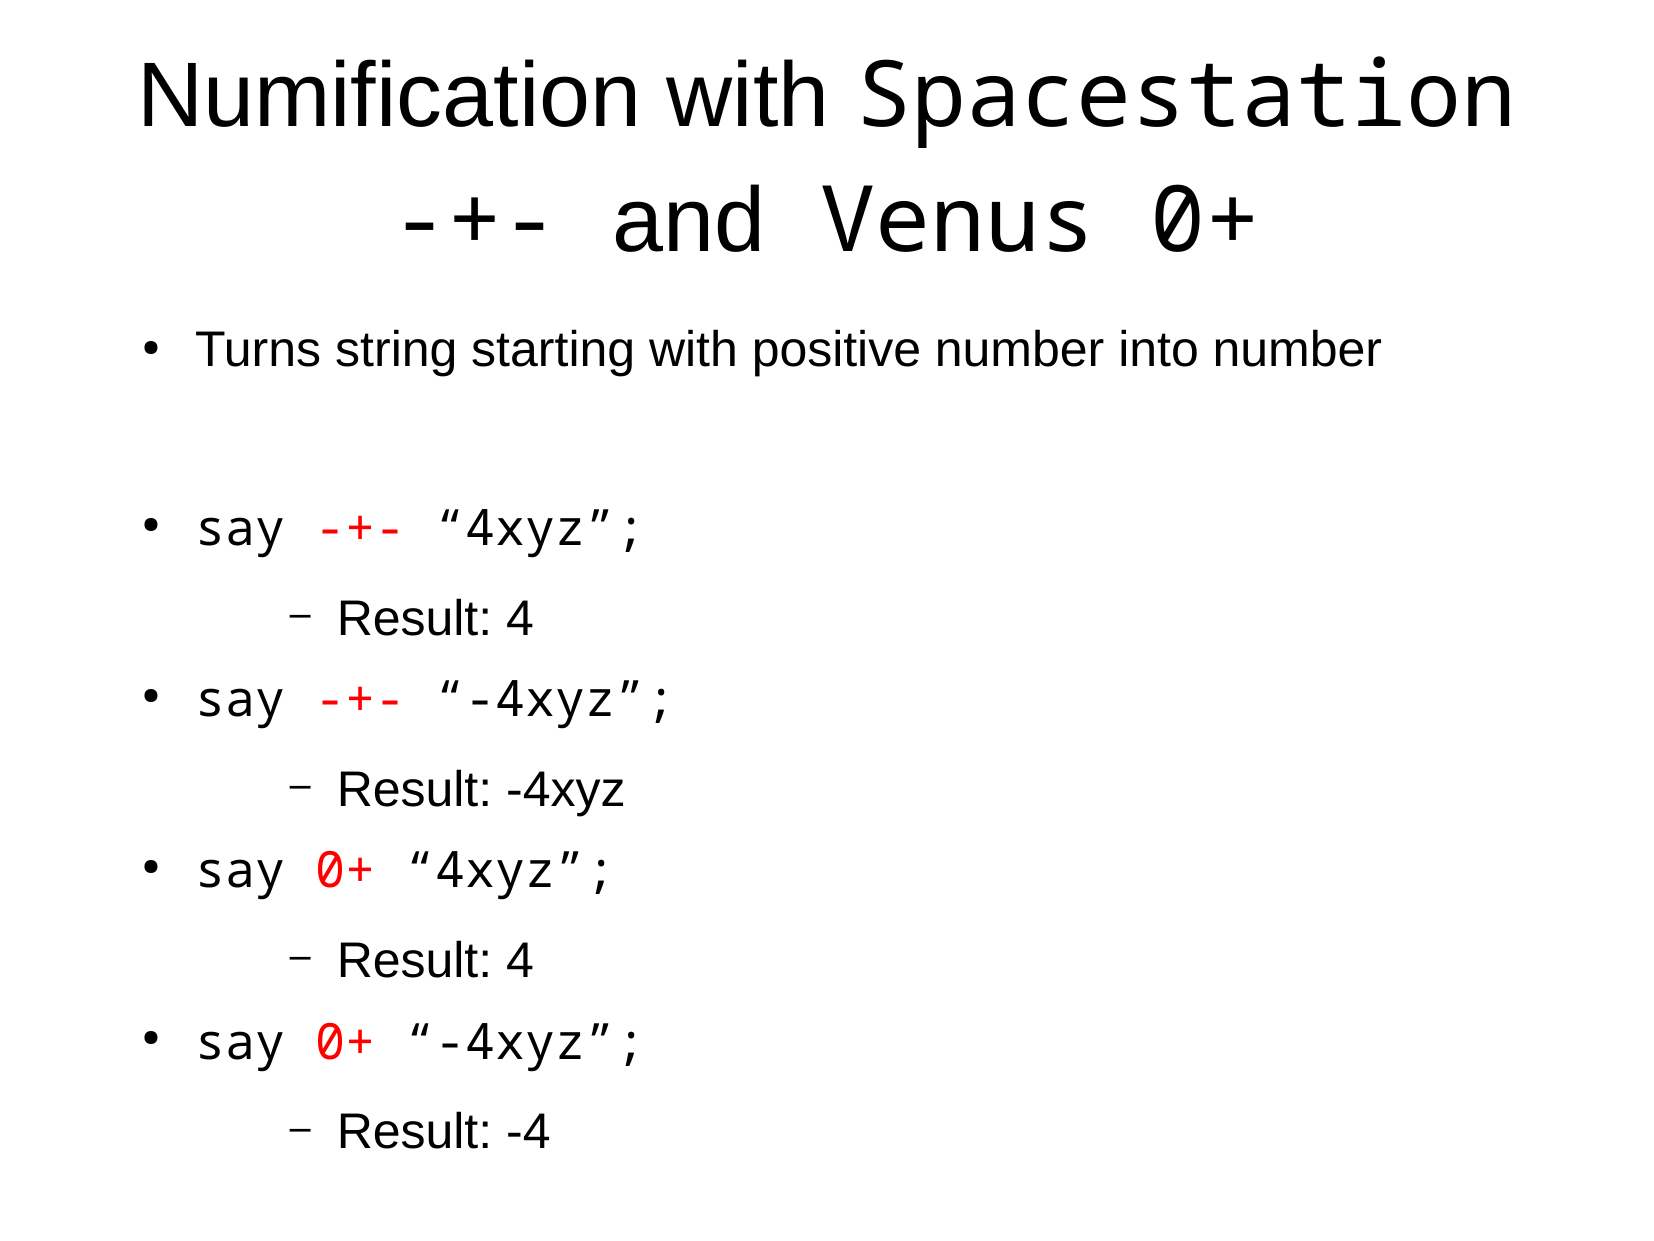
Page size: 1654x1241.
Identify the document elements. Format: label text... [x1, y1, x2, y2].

list Turns string starting with positive number into number say -+- “4xyz”; Result: 4 say -+- “-4xyz”; Result: -4xyz say 0+ “4xyz”; Result: 4 say 0+ “-4xyz”; Result: -4 [124, 321, 1613, 1087]
title Numification with Spacestation -+- and Venus 0+ [82, 47, 1571, 259]
